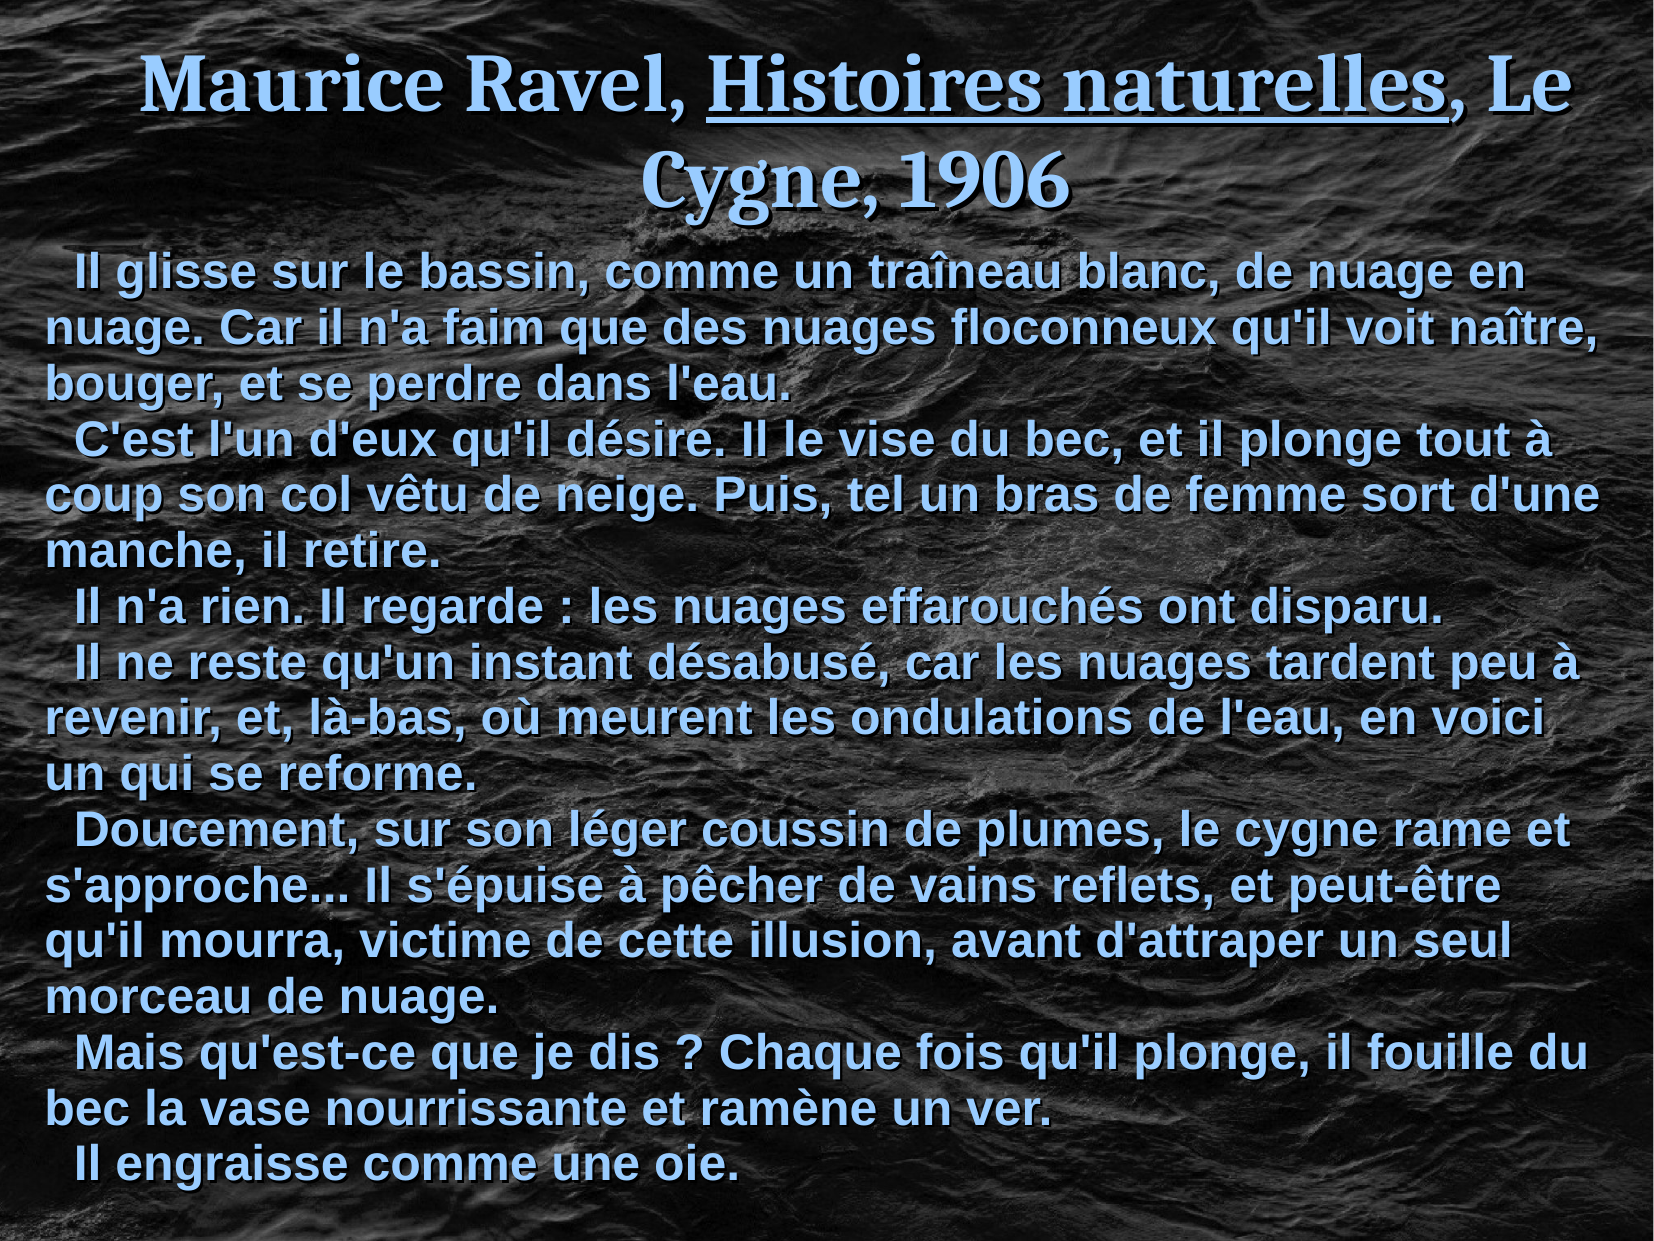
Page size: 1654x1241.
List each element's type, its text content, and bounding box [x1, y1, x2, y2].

text_box Il glisse sur le bassin, comme un traîneau blanc, de nuage en nuage. Car il n'a faim que des nuages floconneux qu'il voit naître, bouger, et se perdre dans l'eau. C'est l'un d'eux qu'il désire. Il le vise du bec, et il plonge tout à coup son col vêtu de neige. Puis, tel un bras de femme sort d'une manche, il retire. Il n'a rien. Il regarde : les nuages effarouchés ont disparu. Il ne reste qu'un instant désabusé, car les nuages tardent peu à revenir, et, là-bas, où meurent les ondulations de l'eau, en voici un qui se reforme. Doucement, sur son léger coussin de plumes, le cygne rame et s'approche... Il s'épuise à pêcher de vains reflets, et peut-être qu'il mourra, victime de cette illusion, avant d'attraper un seul morceau de nuage. Mais qu'est-ce que je dis ? Chaque fois qu'il plonge, il fouille du bec la vase nourrissante et ramène un ver. Il engraisse comme une oie. [29, 236, 1625, 1241]
picture [0, 0, 1654, 1241]
text_box Maurice Ravel, Histoires naturelles, Le Cygne, 1906 [118, 29, 1595, 236]
